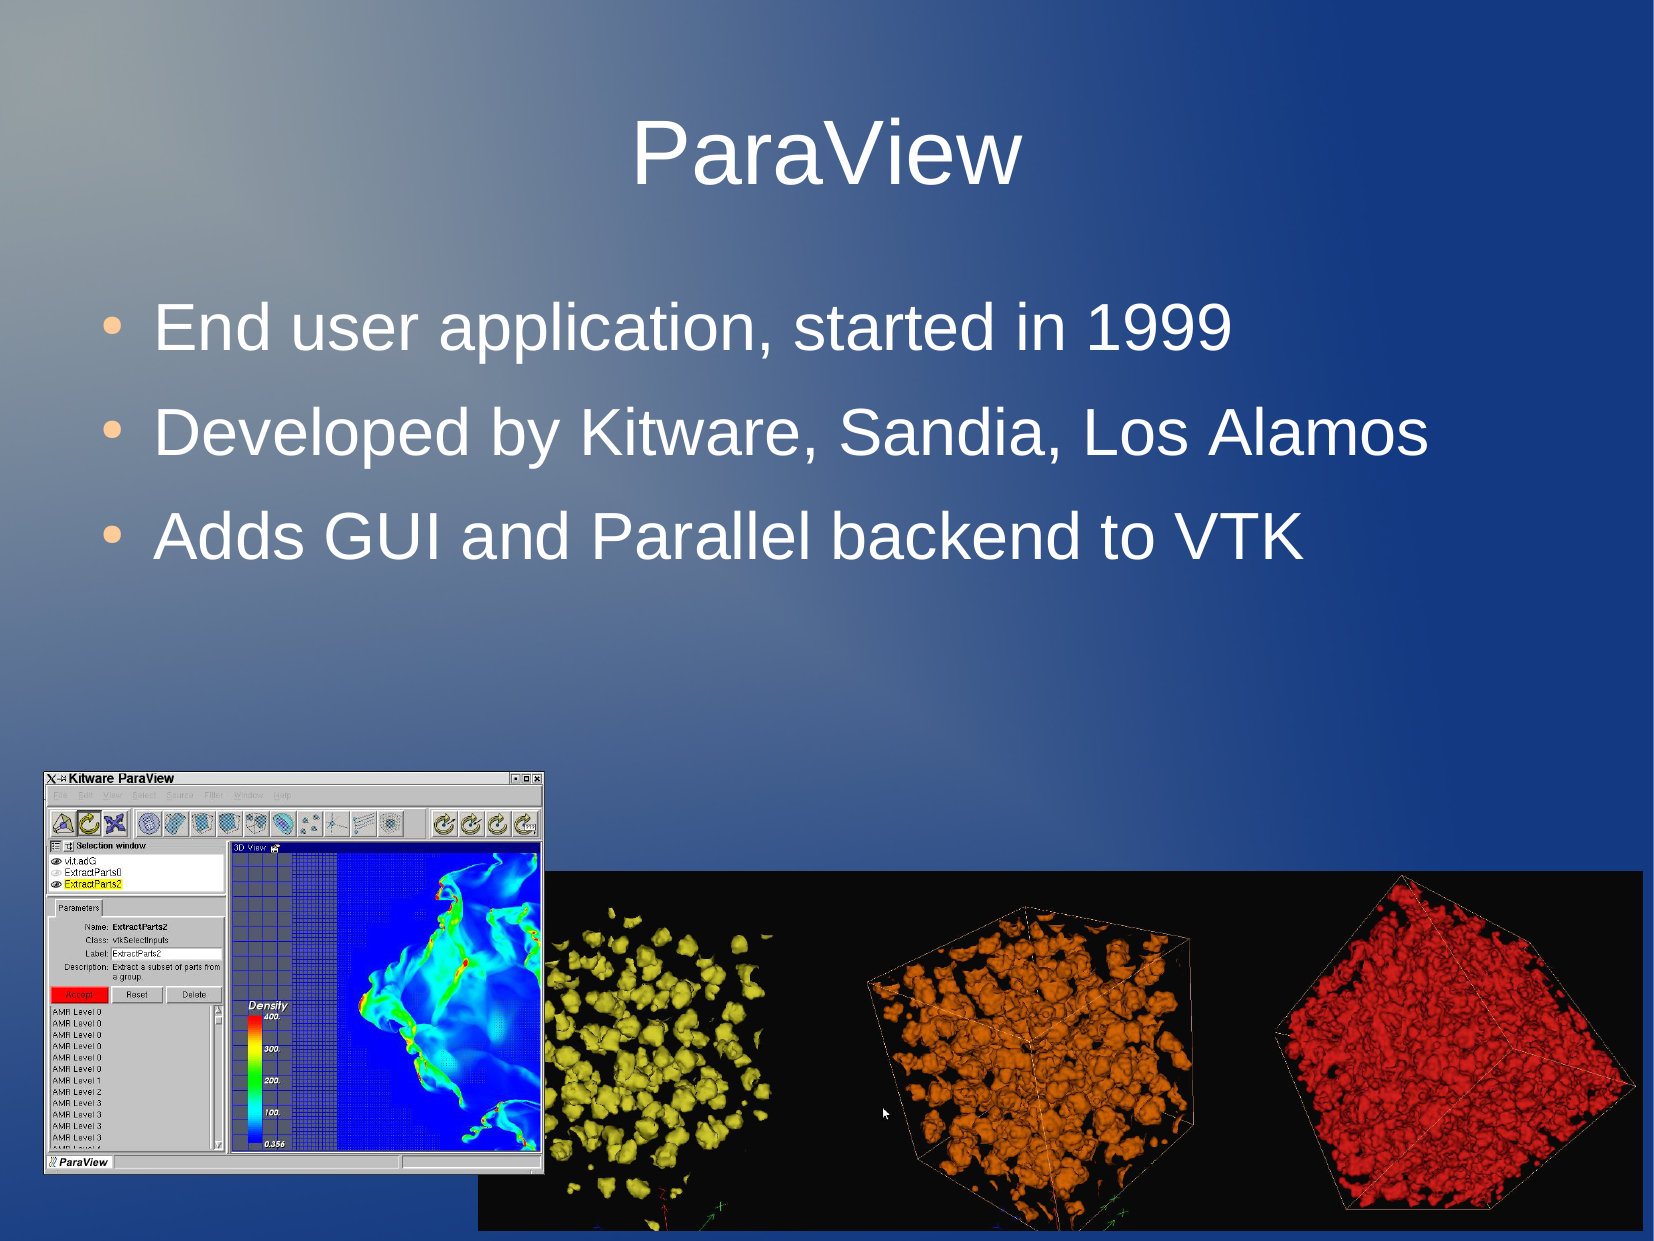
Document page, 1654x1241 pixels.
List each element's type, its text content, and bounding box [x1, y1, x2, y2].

list End user application, started in 1999 Developed by Kitware, Sandia, Los Alamos Adds GUI and Parallel backend to VTK [82, 290, 1571, 1094]
title ParaView [82, 49, 1571, 257]
picture [0, 0, 1654, 1241]
